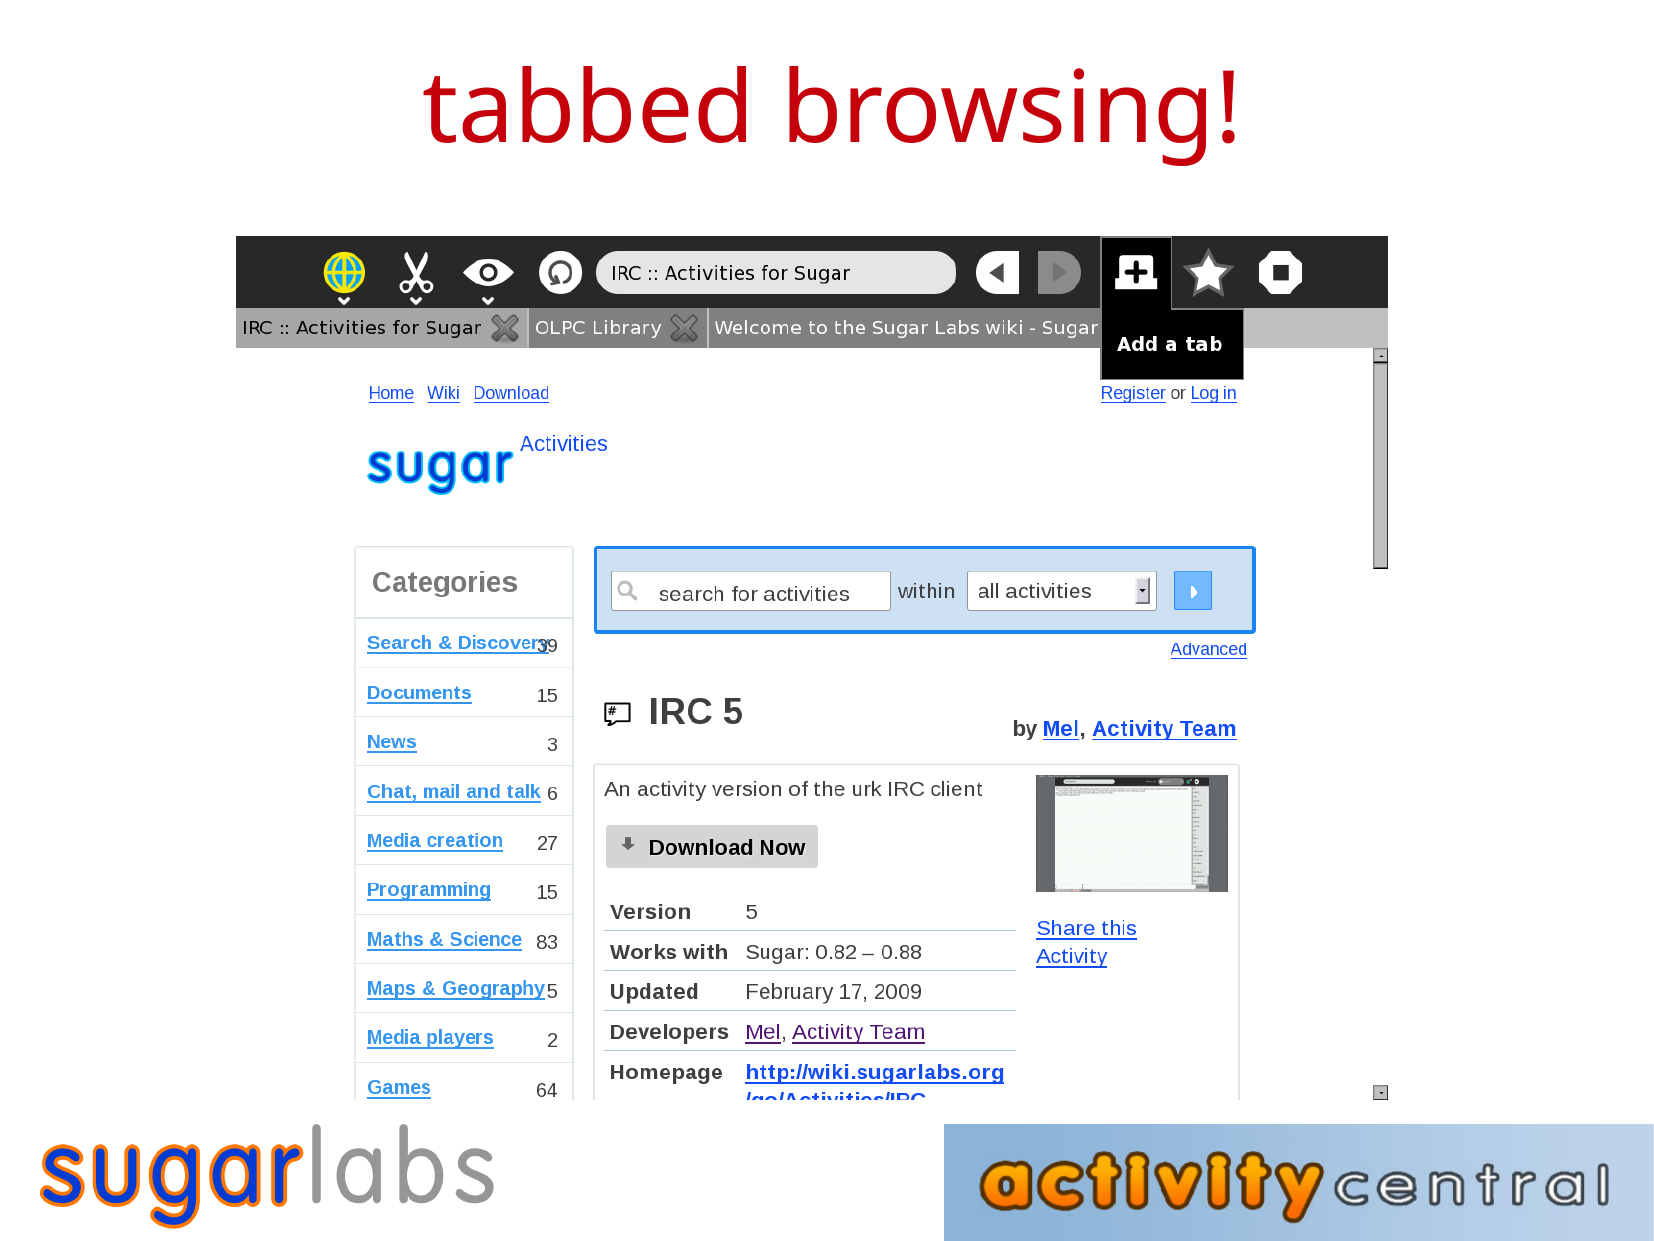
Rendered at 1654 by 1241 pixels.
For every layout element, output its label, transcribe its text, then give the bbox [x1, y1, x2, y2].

picture [944, 1124, 1654, 1241]
title tabbed browsing! [88, 0, 1577, 208]
picture [0, 236, 1388, 1241]
